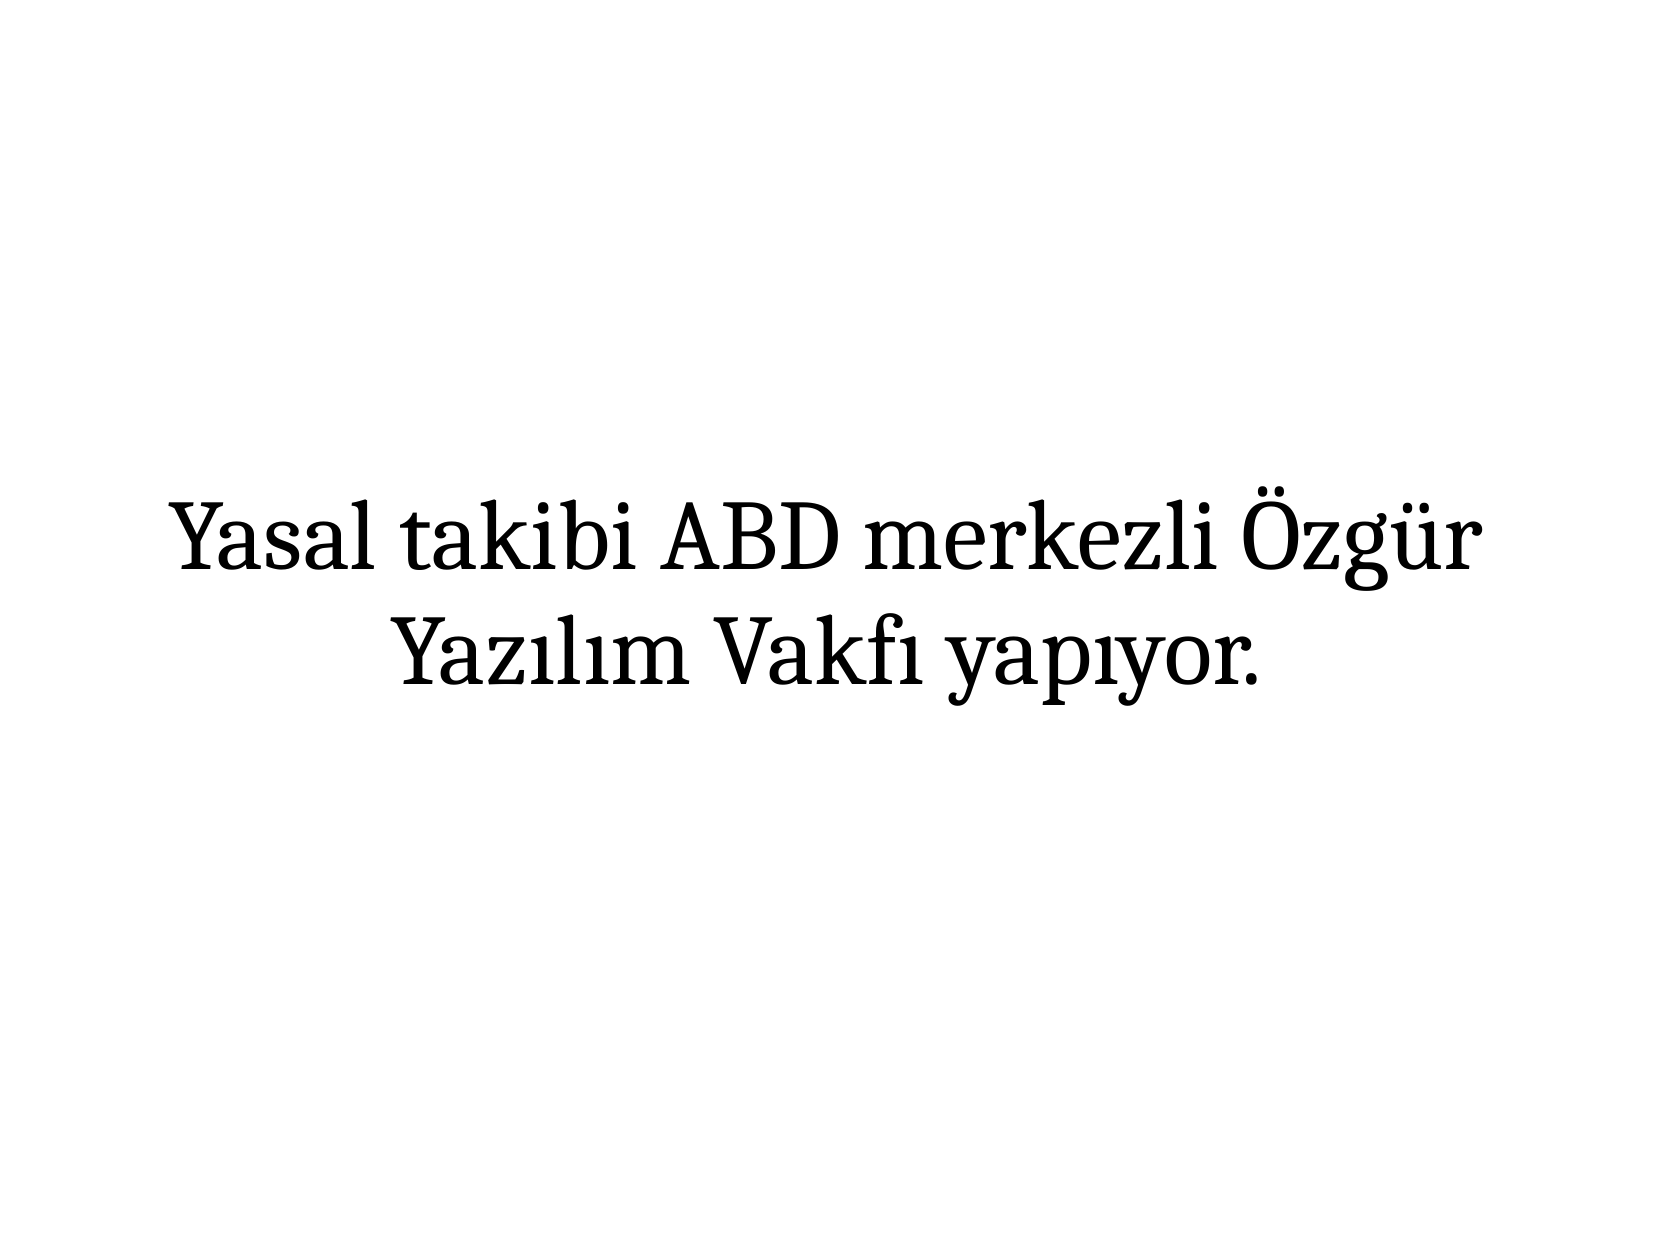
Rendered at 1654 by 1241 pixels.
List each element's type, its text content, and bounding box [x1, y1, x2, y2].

title Yasal takibi ABD merkezli Özgür Yazılım Vakfı yapıyor. [82, 281, 1571, 908]
